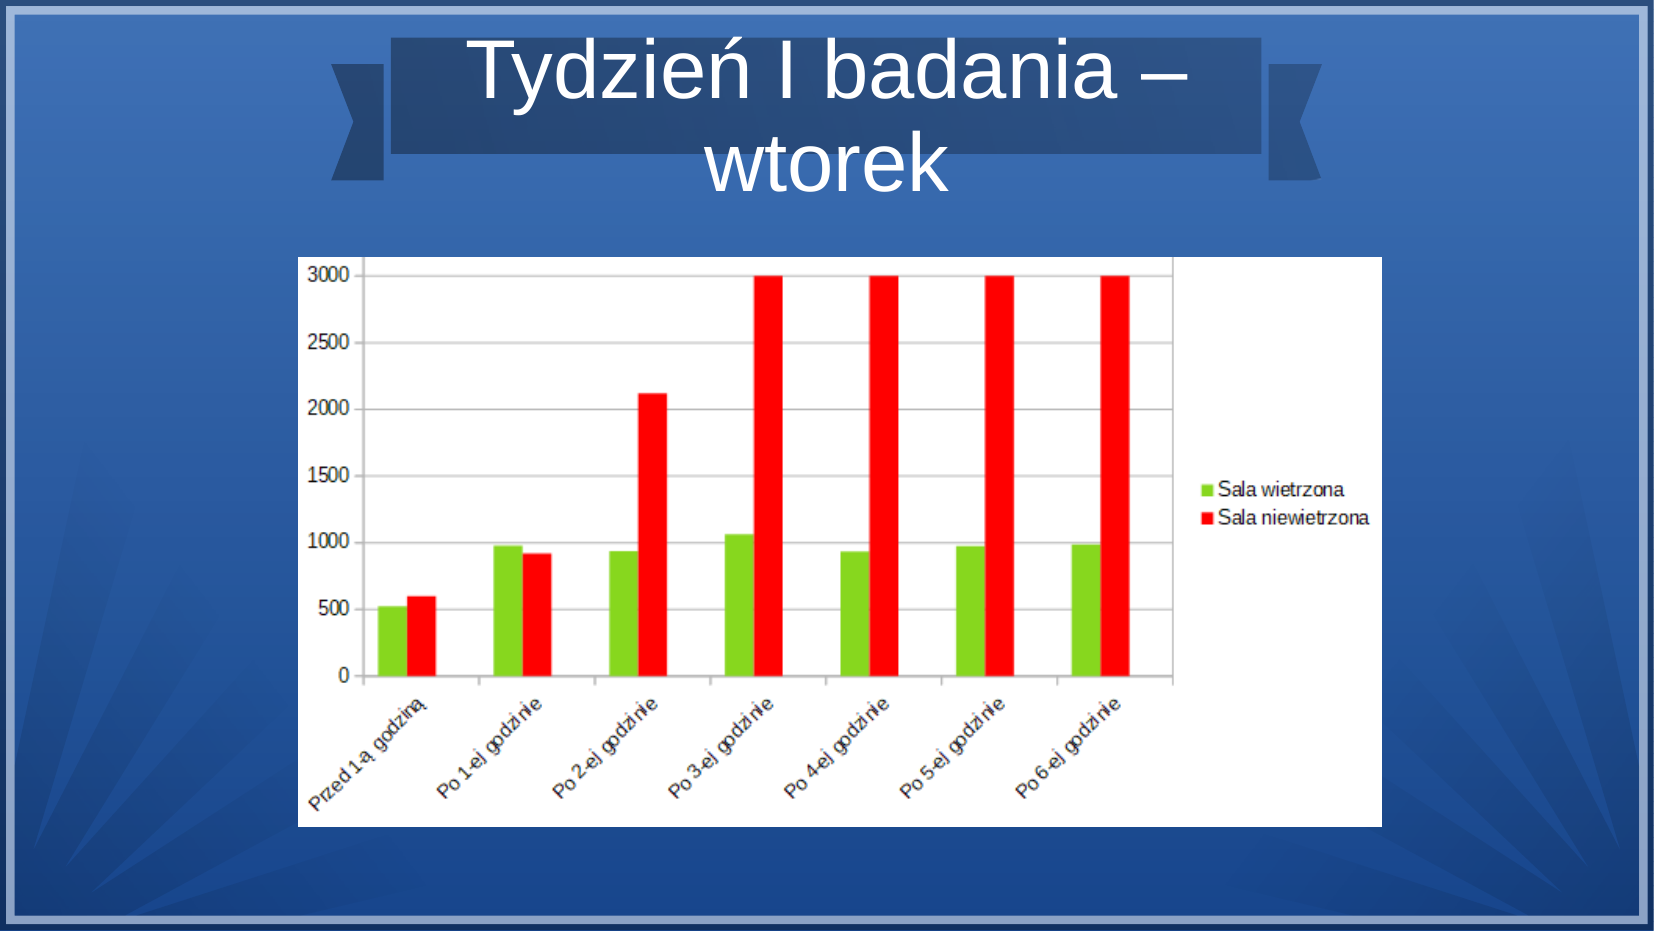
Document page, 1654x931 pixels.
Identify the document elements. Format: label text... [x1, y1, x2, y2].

picture [298, 257, 1382, 827]
title Tydzień I badania – wtorek [389, 23, 1264, 257]
